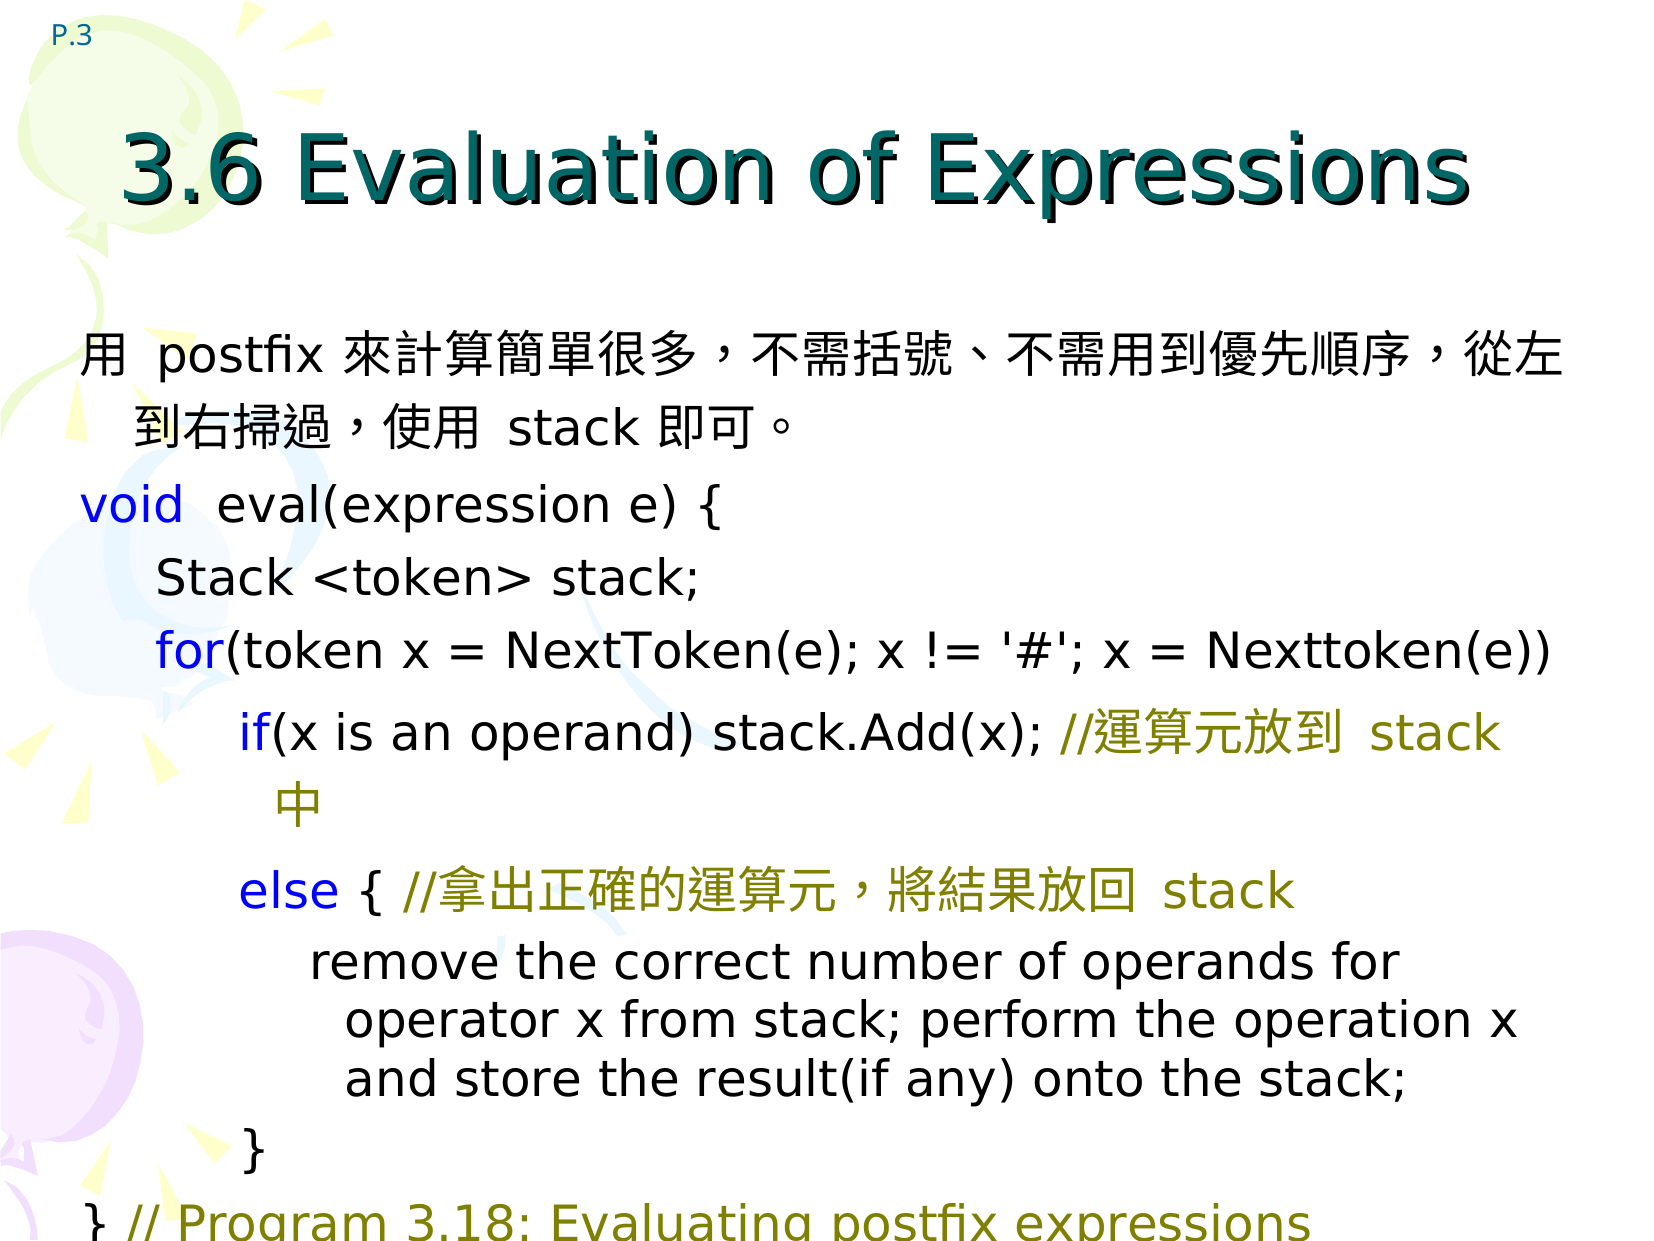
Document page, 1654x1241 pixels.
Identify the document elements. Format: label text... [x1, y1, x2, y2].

title 3.6 Evaluation of Expressions [55, 71, 1534, 271]
list 用 postfix 來計算簡單很多，不需括號、不需用到優先順序，從左到右掃過，使用 stack 即可。 void eval(expression e) { Stack <token> stack; for(token x = NextToken(e); x != '#'; x = Nexttoken(e)) if(x is an operand) stack.Add(x); //運算元放到 stack 中 else { //拿出正確的運算元，將結果放回 stack remove the correct number of operands for operator x from stack; perform the operation x and store the result(if any) onto the stack; } } // Program 3.18: Evaluating postfix expressions [61, 314, 1565, 1158]
